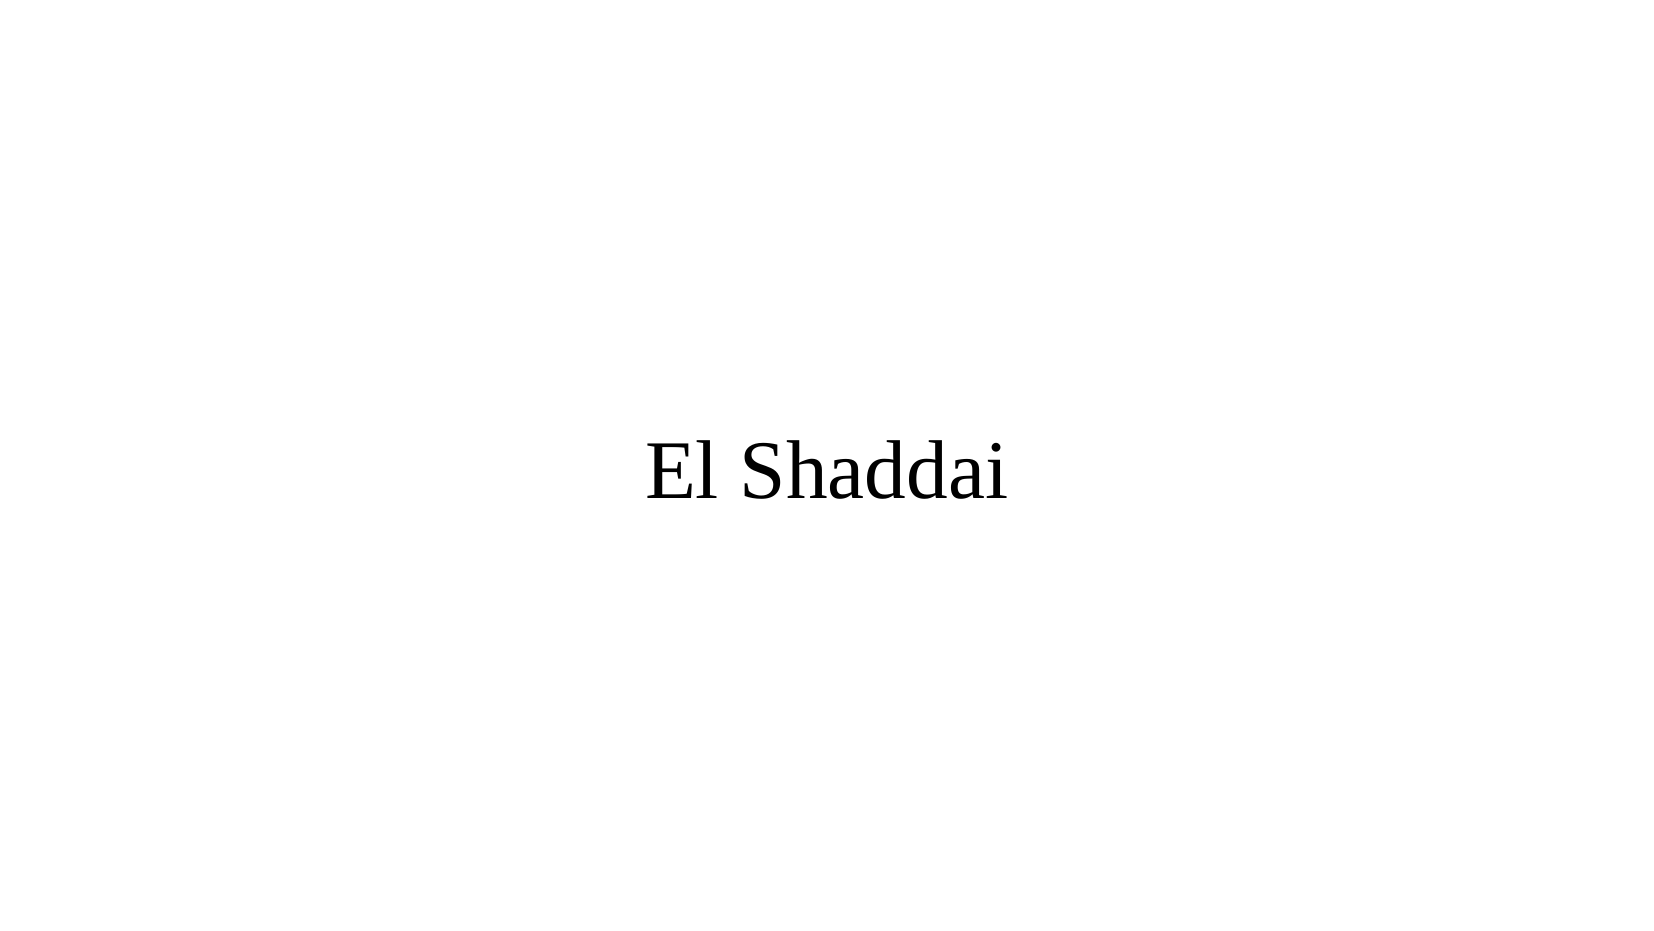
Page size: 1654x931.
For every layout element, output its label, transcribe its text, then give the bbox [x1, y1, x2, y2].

title El Shaddai [165, 392, 1489, 549]
